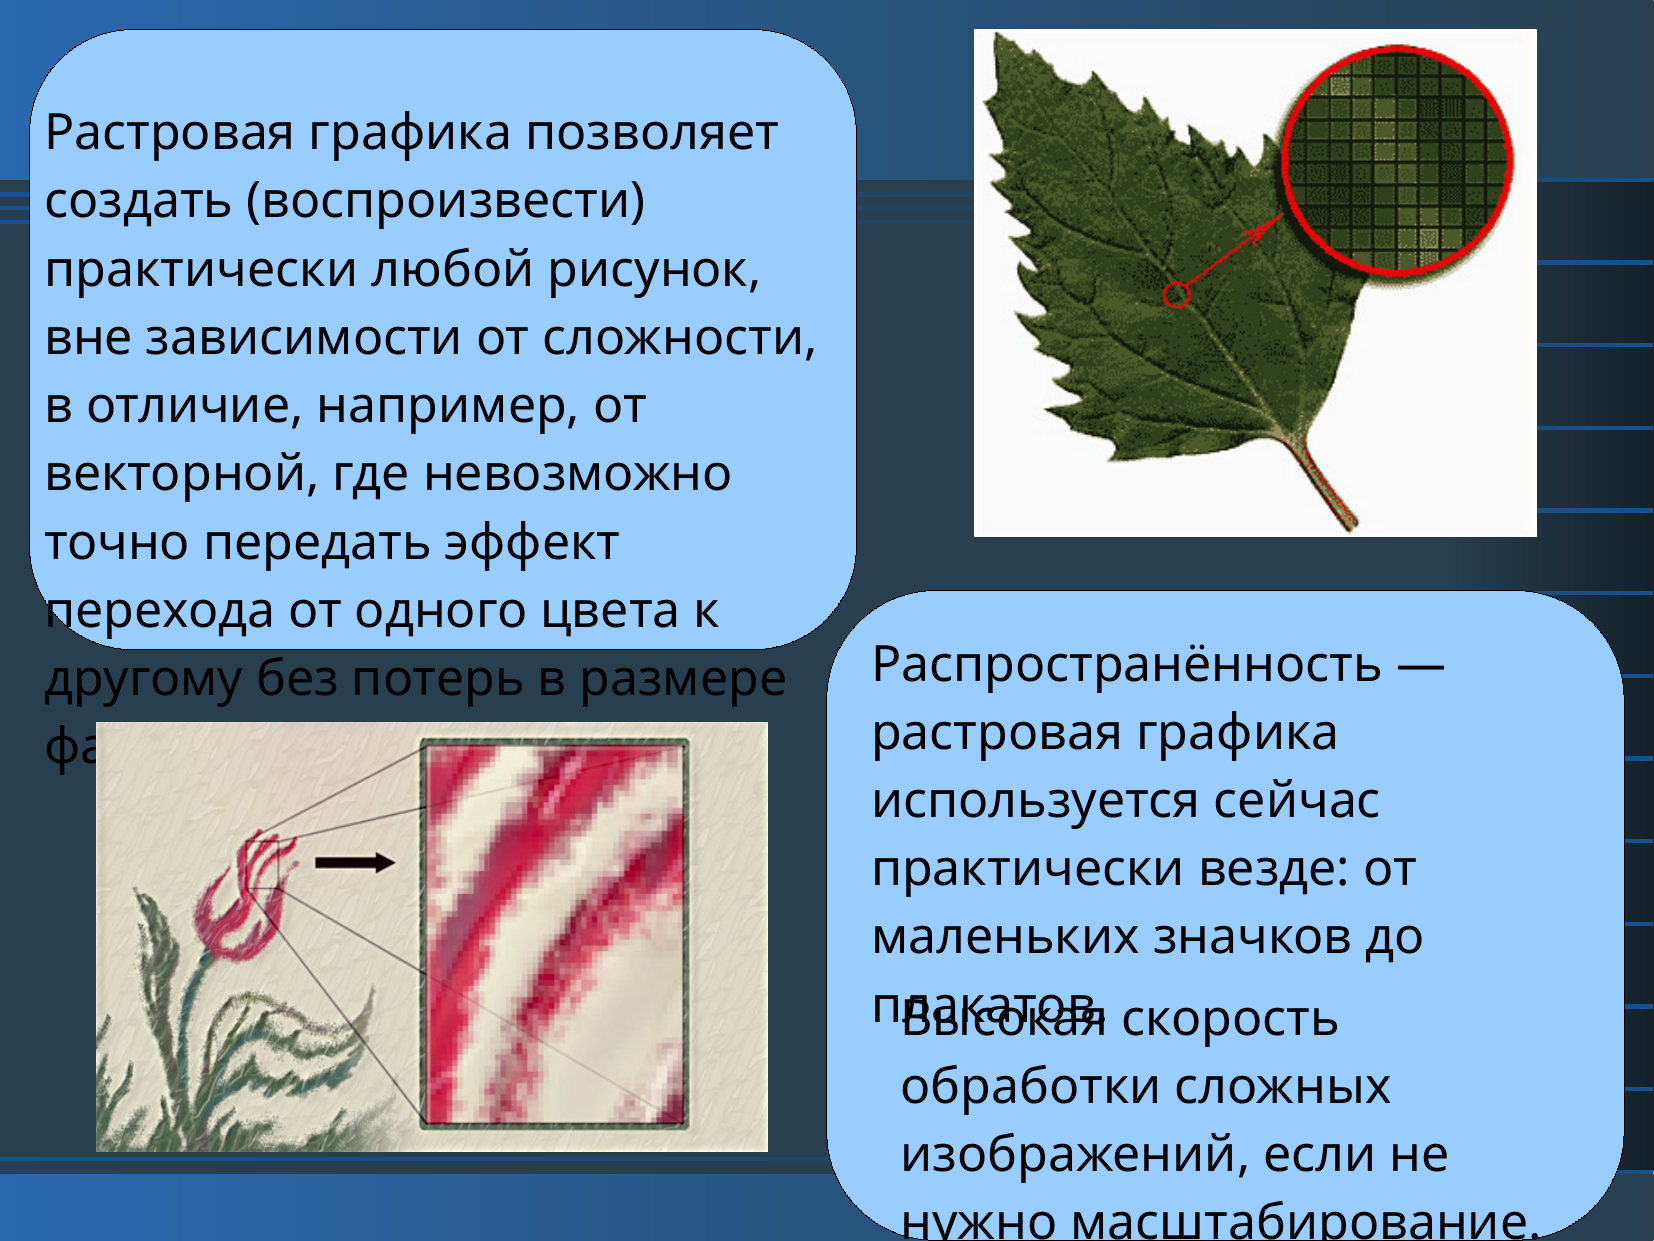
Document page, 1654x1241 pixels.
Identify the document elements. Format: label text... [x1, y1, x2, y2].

text_box [1055, 1162, 1067, 1168]
text_box [39, 29, 847, 88]
text_box [965, 1162, 979, 1168]
text_box Растровая графика позволяет создать (воспроизвести) практически любой рисунок, вне зависимости от сложности, в отличие, например, от векторной, где невозможно точно передать эффект перехода от одного цвета к другому без потерь в размере файла. [29, 88, 857, 622]
text_box Высокая скорость обработки сложных изображений, если не нужно масштабирование. [885, 974, 1595, 1162]
text_box [1026, 1162, 1040, 1168]
picture [96, 722, 768, 1152]
text_box [1327, 1215, 1341, 1236]
text_box [995, 1162, 1009, 1168]
text_box [826, 590, 1625, 1241]
text_box Распространённость — растровая графика используется сейчас практически везде: от маленьких значков до плакатов. [856, 620, 1565, 981]
picture [974, 29, 1537, 537]
text_box [68, 622, 824, 650]
